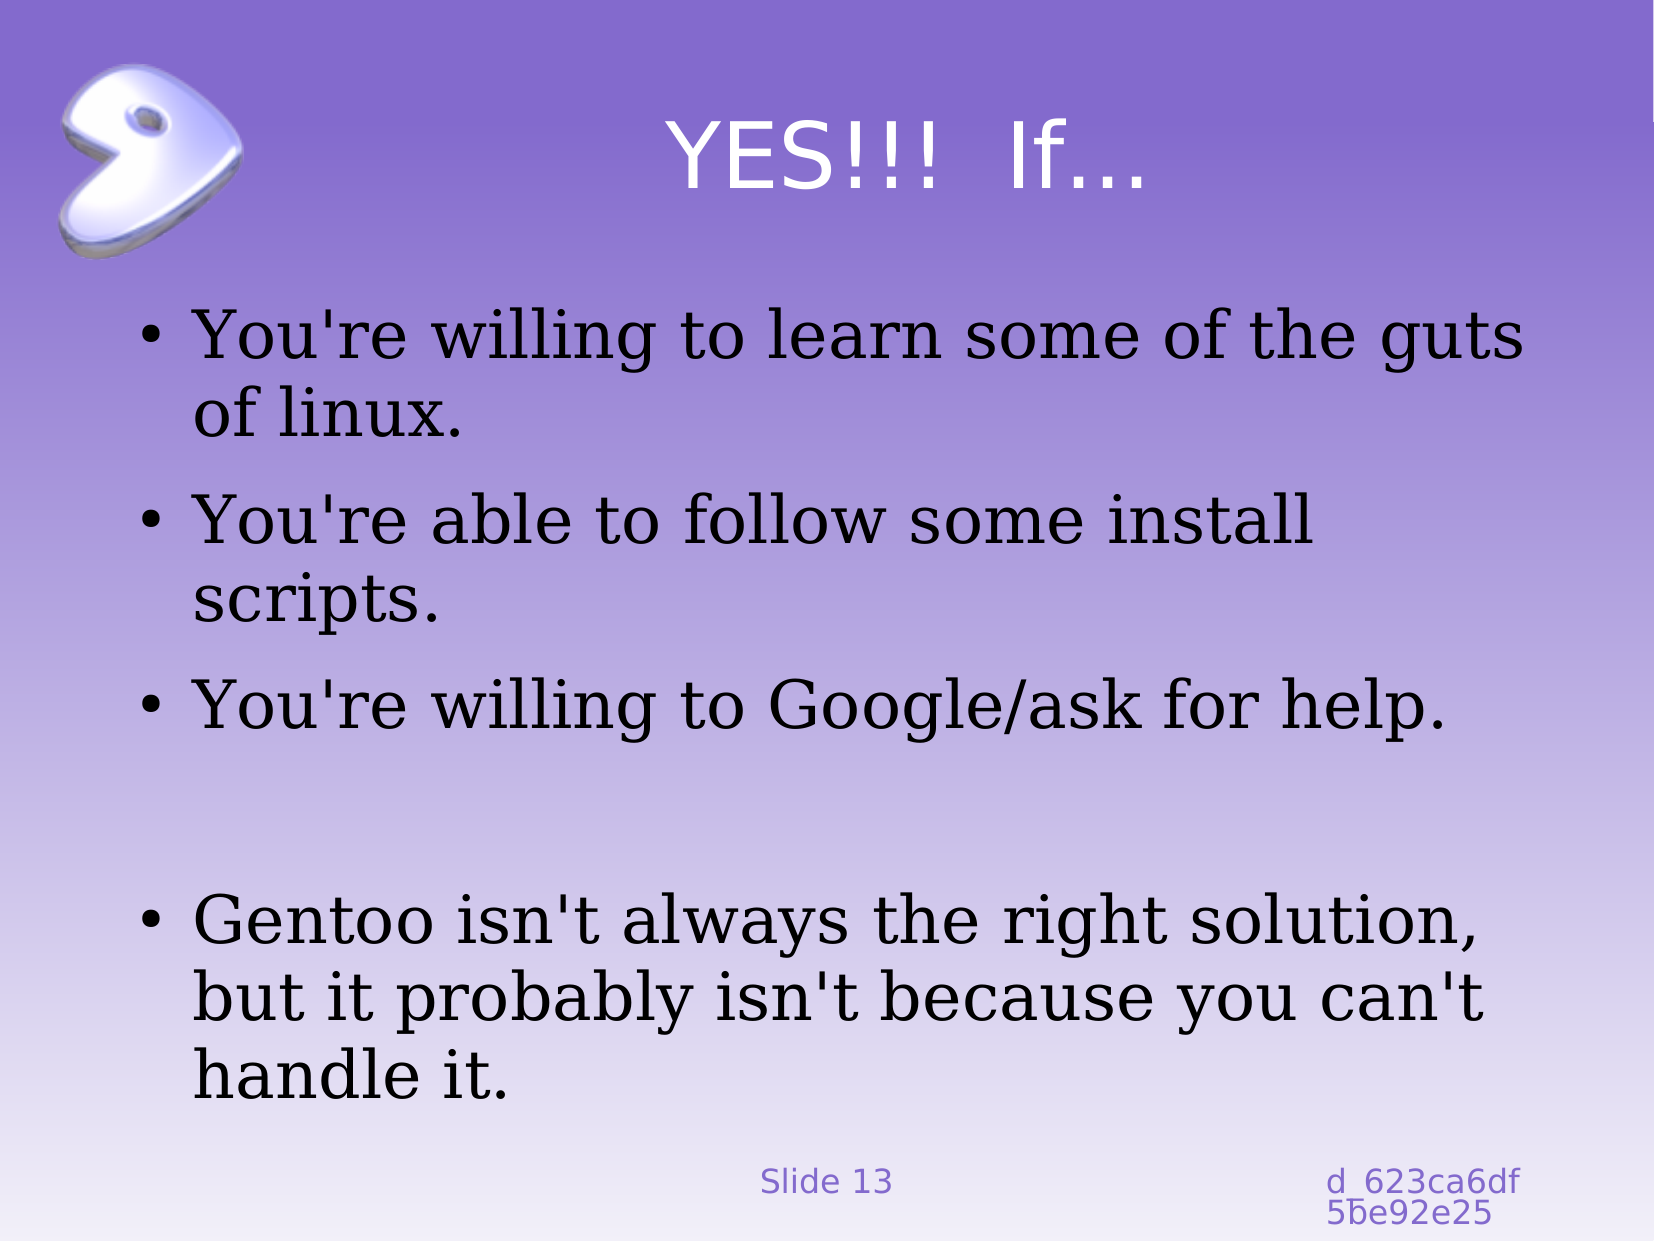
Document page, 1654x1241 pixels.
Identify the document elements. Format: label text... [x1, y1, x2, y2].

picture [49, 61, 248, 266]
list You're willing to learn some of the guts of linux. You're able to follow some install scripts. You're willing to Google/ask for help. Gentoo isn't always the right solution, but it probably isn't because you can't handle it. [121, 296, 1534, 1127]
title YES!!! If... [288, 44, 1531, 268]
